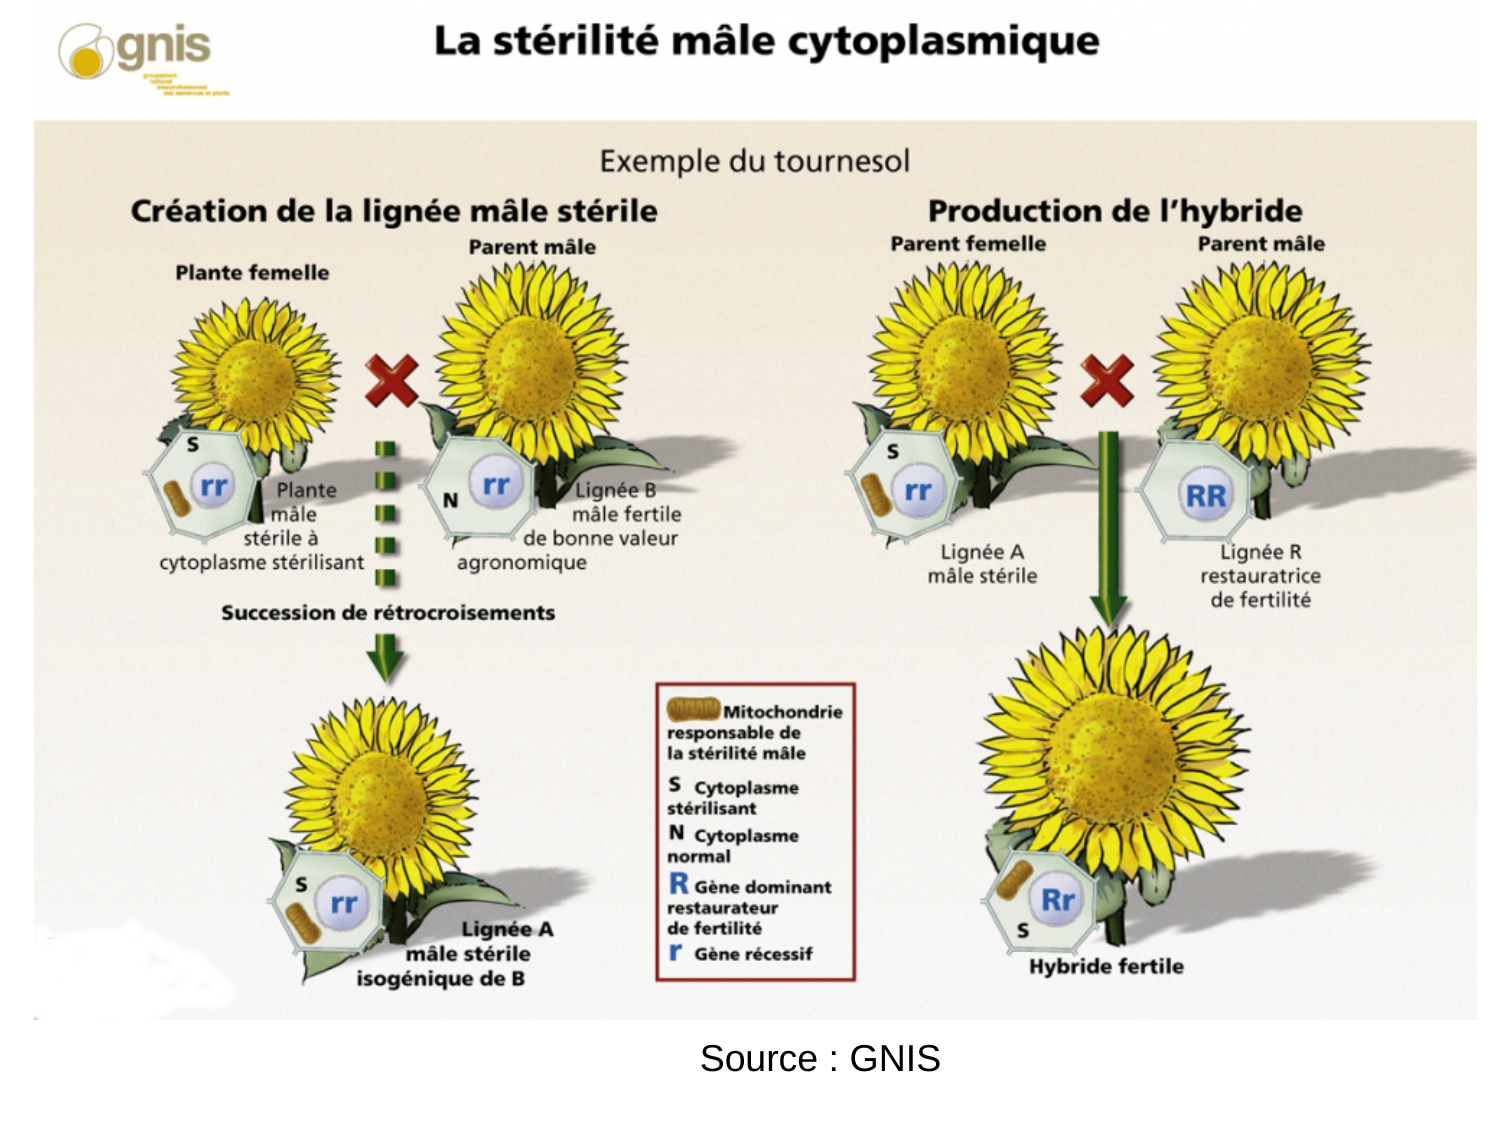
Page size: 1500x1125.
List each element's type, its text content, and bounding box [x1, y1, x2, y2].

picture [34, 0, 1477, 1020]
text_box Source : GNIS [685, 1029, 1040, 1087]
